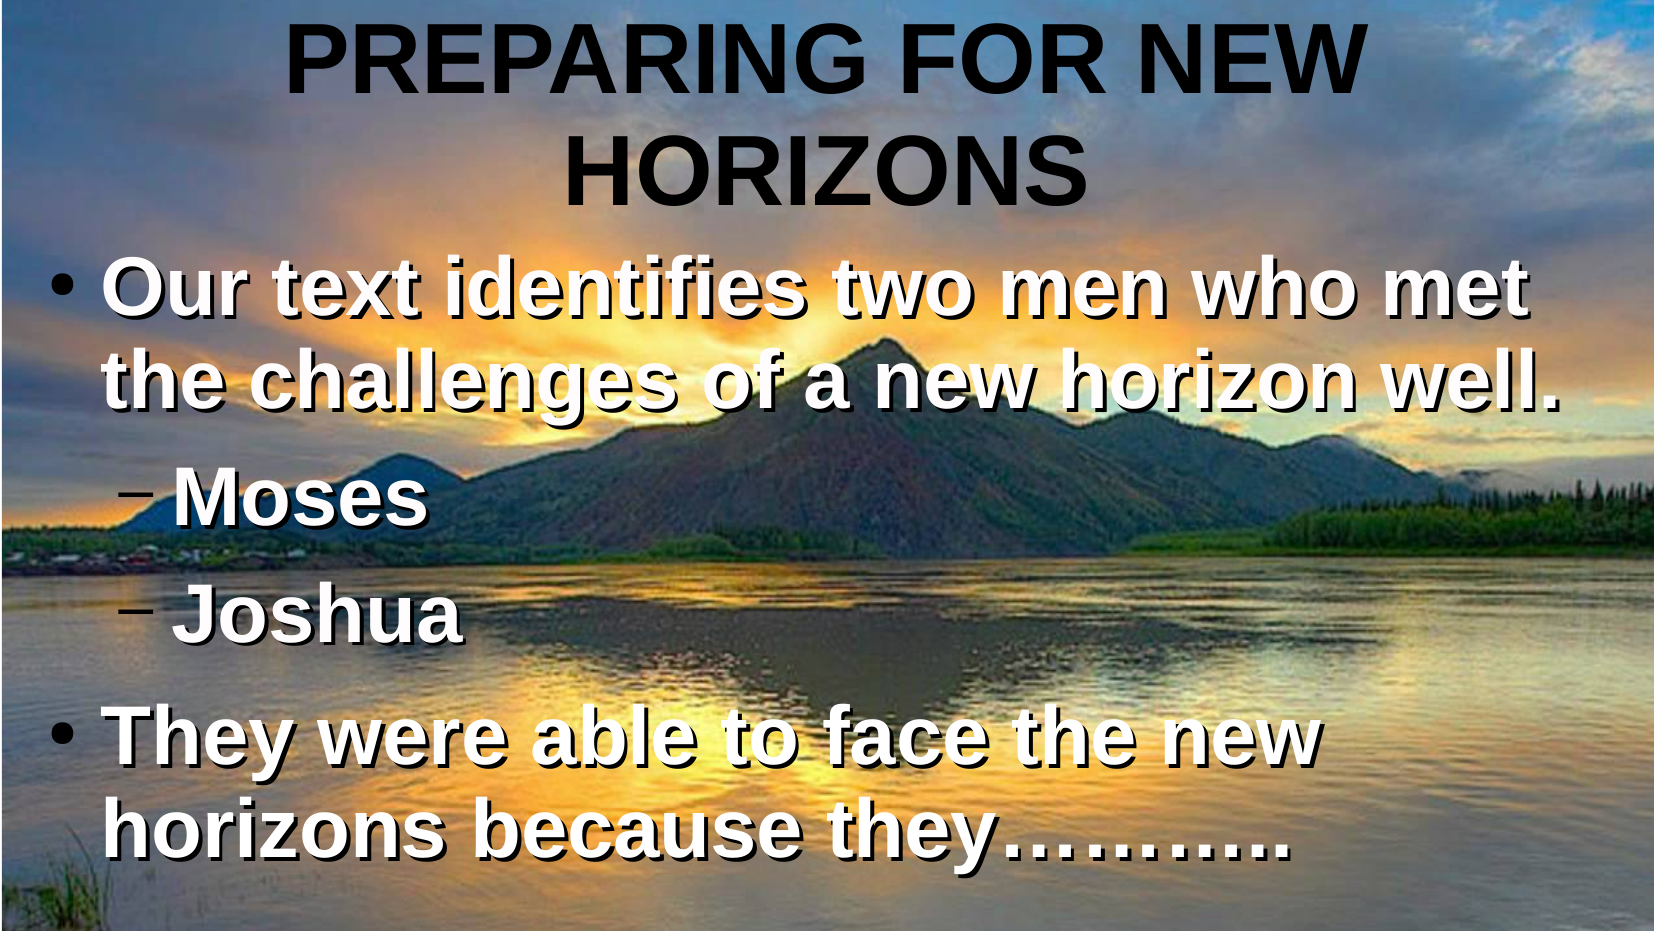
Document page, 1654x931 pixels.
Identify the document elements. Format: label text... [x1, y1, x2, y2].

title PREPARING FOR NEW HORIZONS [82, 2, 1571, 227]
picture [1, 0, 1654, 931]
list Our text identifies two men who met the challenges of a new horizon well. Moses Joshua They were able to face the new horizons because they……….. [30, 240, 1636, 901]
